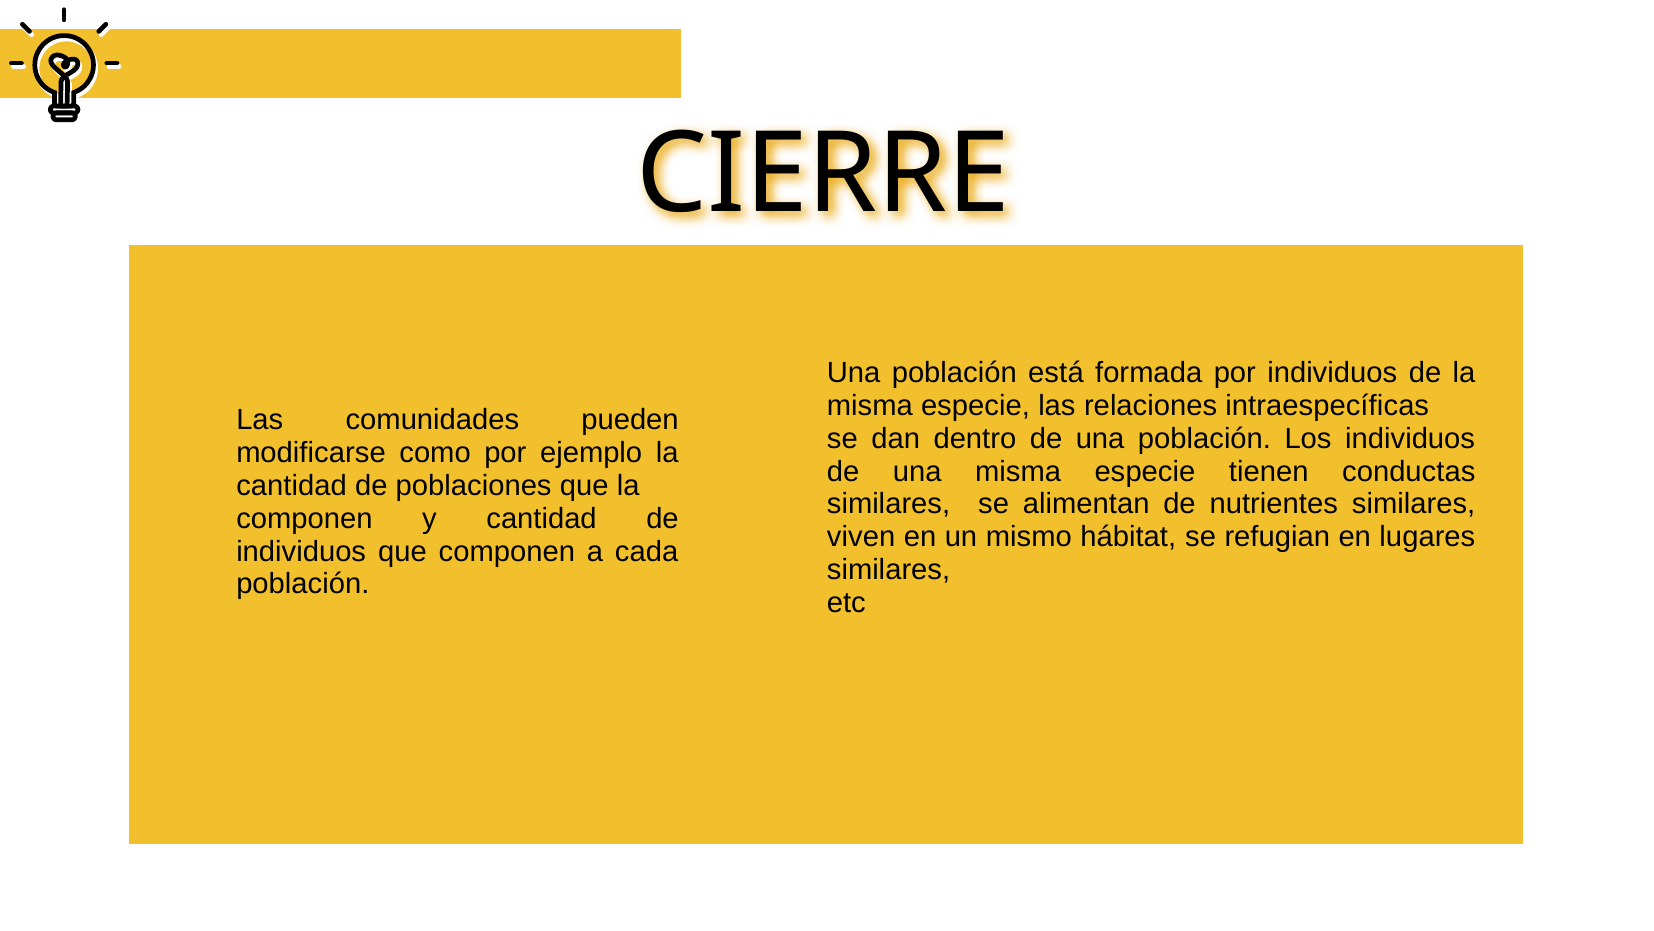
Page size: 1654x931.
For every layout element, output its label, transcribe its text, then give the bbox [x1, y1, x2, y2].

title CIERRE [265, 88, 1381, 248]
text_box Las comunidades pueden modificarse como por ejemplo la cantidad de poblaciones que la componen y cantidad de individuos que componen a cada población. [236, 354, 680, 650]
text_box Una población está formada por individuos de la misma especie, las relaciones intraespecíficas se dan dentro de una población. Los individuos de una misma especie tienen conductas similares, se alimentan de nutrientes similares, viven en un mismo hábitat, se refugian en lugares similares, etc [826, 324, 1477, 650]
